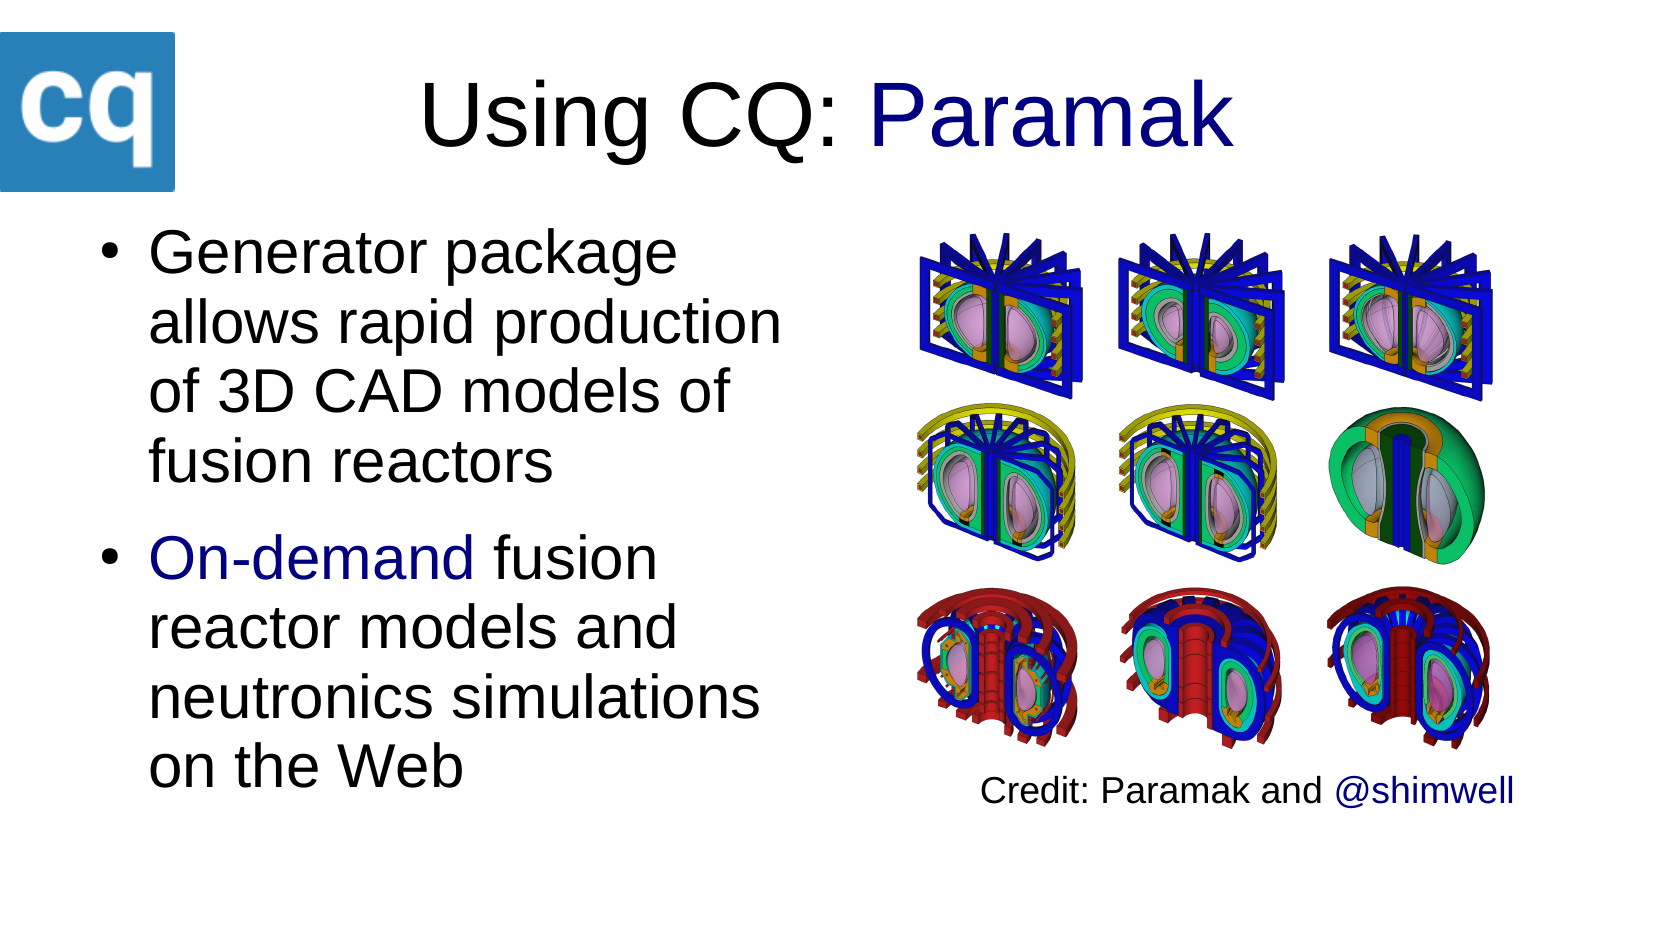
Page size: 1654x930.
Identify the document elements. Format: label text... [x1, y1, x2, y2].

text_box Credit: Paramak and @shimwell [965, 762, 1530, 819]
title Using CQ: Paramak [82, 37, 1571, 193]
picture [904, 217, 1511, 757]
picture [0, 32, 175, 192]
list Generator package allows rapid production of 3D CAD models of fusion reactors On-demand fusion reactor models and neutronics simulations on the Web [82, 217, 809, 811]
